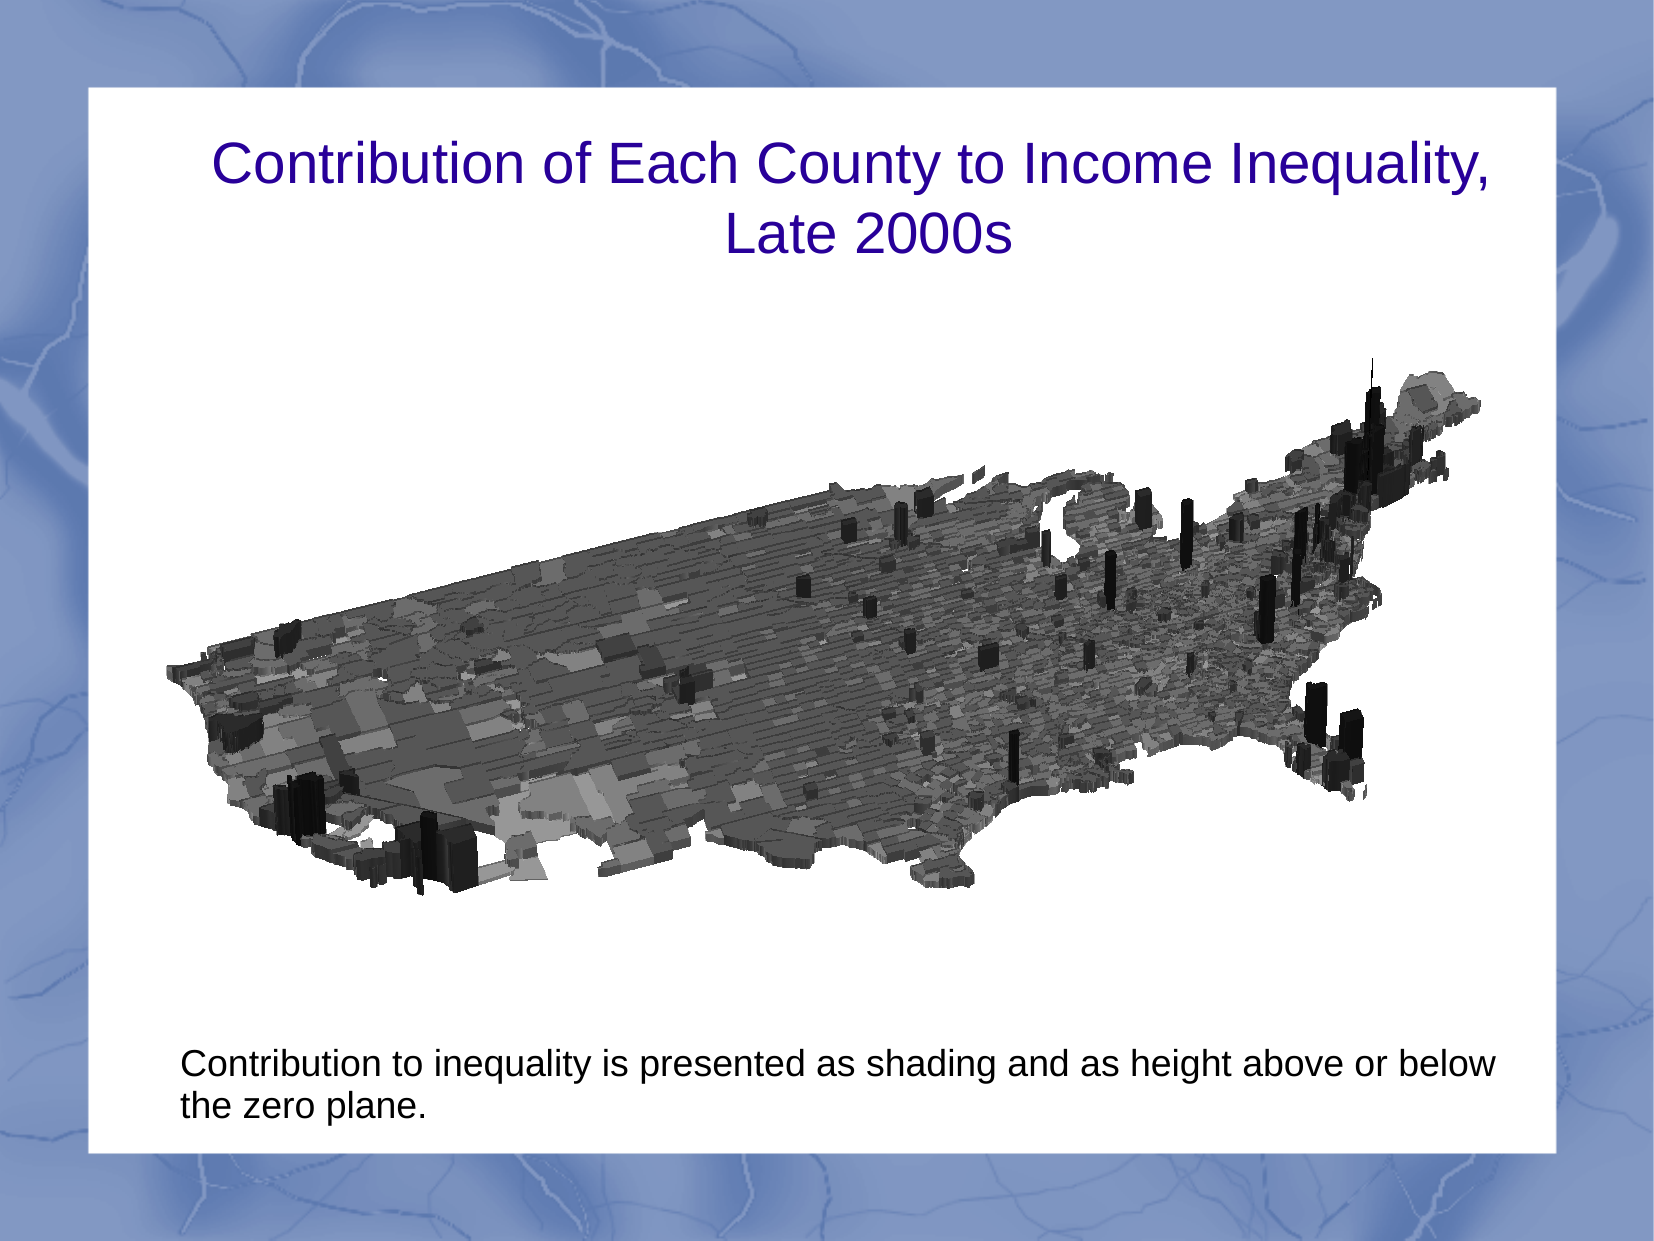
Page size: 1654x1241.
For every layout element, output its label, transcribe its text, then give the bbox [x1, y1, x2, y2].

picture [0, 0, 1654, 1241]
text_box Contribution to inequality is presented as shading and as height above or below the zero plane. [165, 1033, 1530, 1158]
title Contribution of Each County to Income Inequality, Late 2000s [149, 112, 1556, 349]
